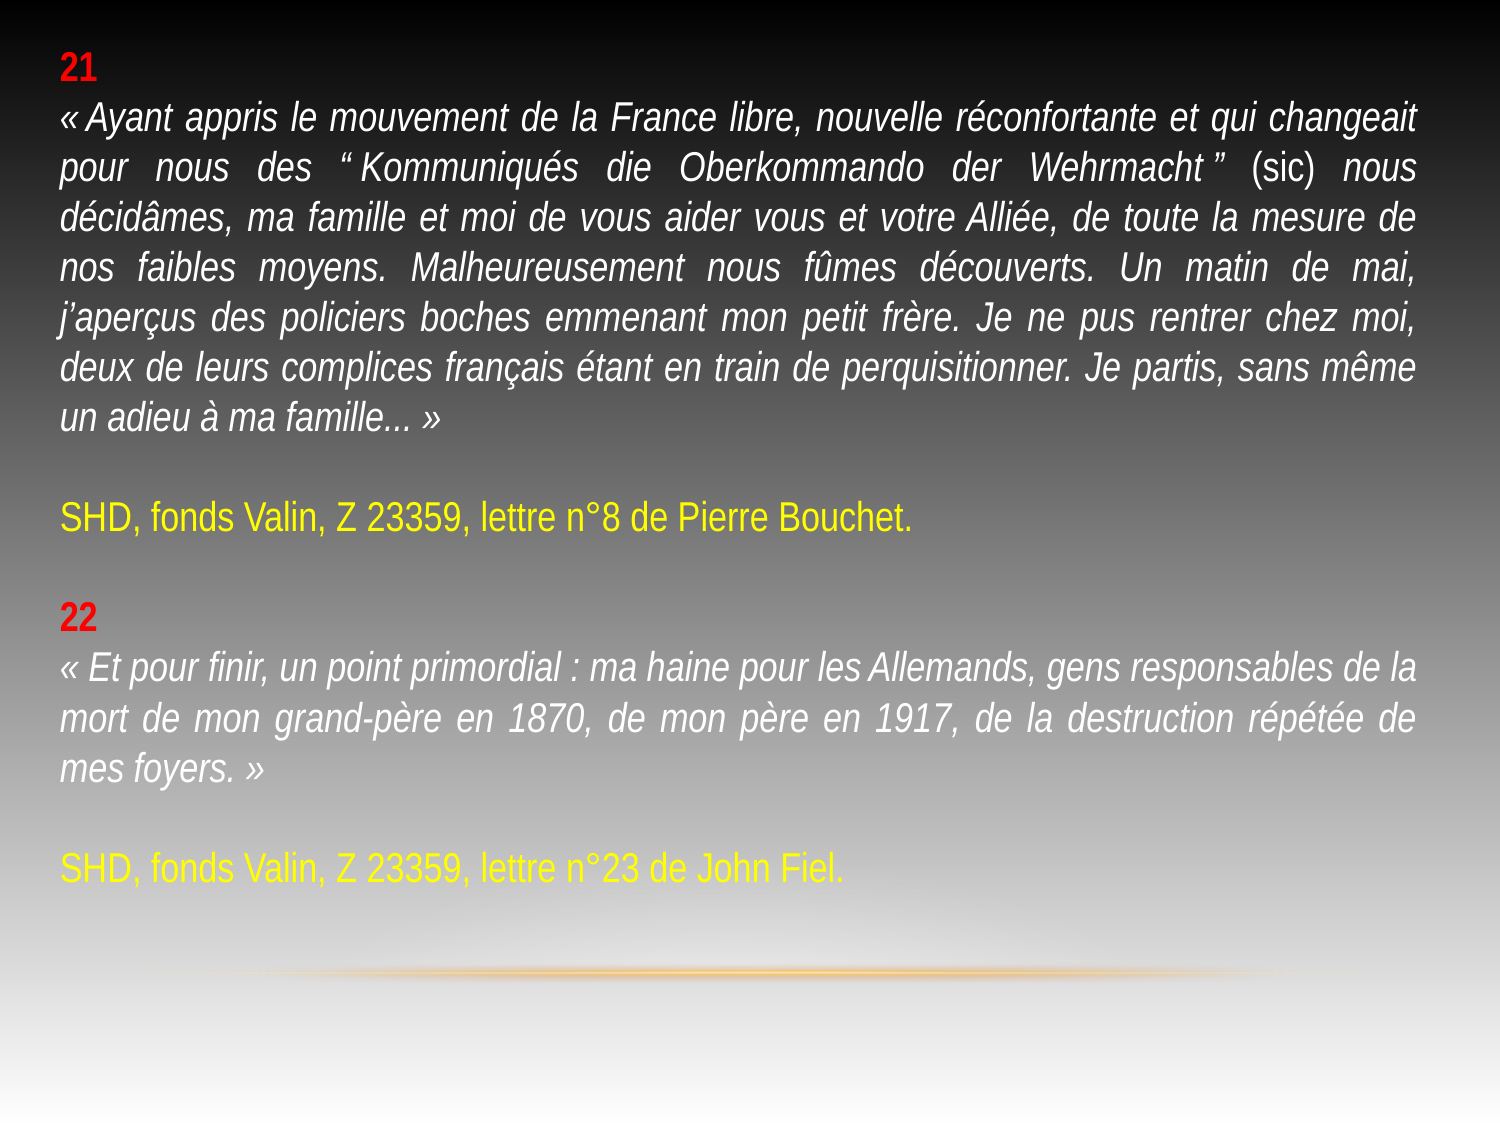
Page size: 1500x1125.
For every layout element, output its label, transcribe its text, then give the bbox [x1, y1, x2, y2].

text_box 21 « Ayant appris le mouvement de la France libre, nouvelle réconfortante et qui changeait pour nous des “ Kommuniqués die Oberkommando der Wehrmacht ” (sic) nous décidâmes, ma famille et moi de vous aider vous et votre Alliée, de toute la mesure de nos faibles moyens. Malheureusement nous fûmes découverts. Un matin de mai, j’aperçus des policiers boches emmenant mon petit frère. Je ne pus rentrer chez moi, deux de leurs complices français étant en train de perquisitionner. Je partis, sans même un adieu à ma famille... » SHD, fonds Valin, Z 23359, lettre n°8 de Pierre Bouchet. 22 « Et pour finir, un point primordial : ma haine pour les Allemands, gens responsables de la mort de mon grand-père en 1870, de mon père en 1917, de la destruction répétée de mes foyers. » SHD, fonds Valin, Z 23359, lettre n°23 de John Fiel. [44, 32, 1432, 898]
picture [0, 0, 1500, 1125]
